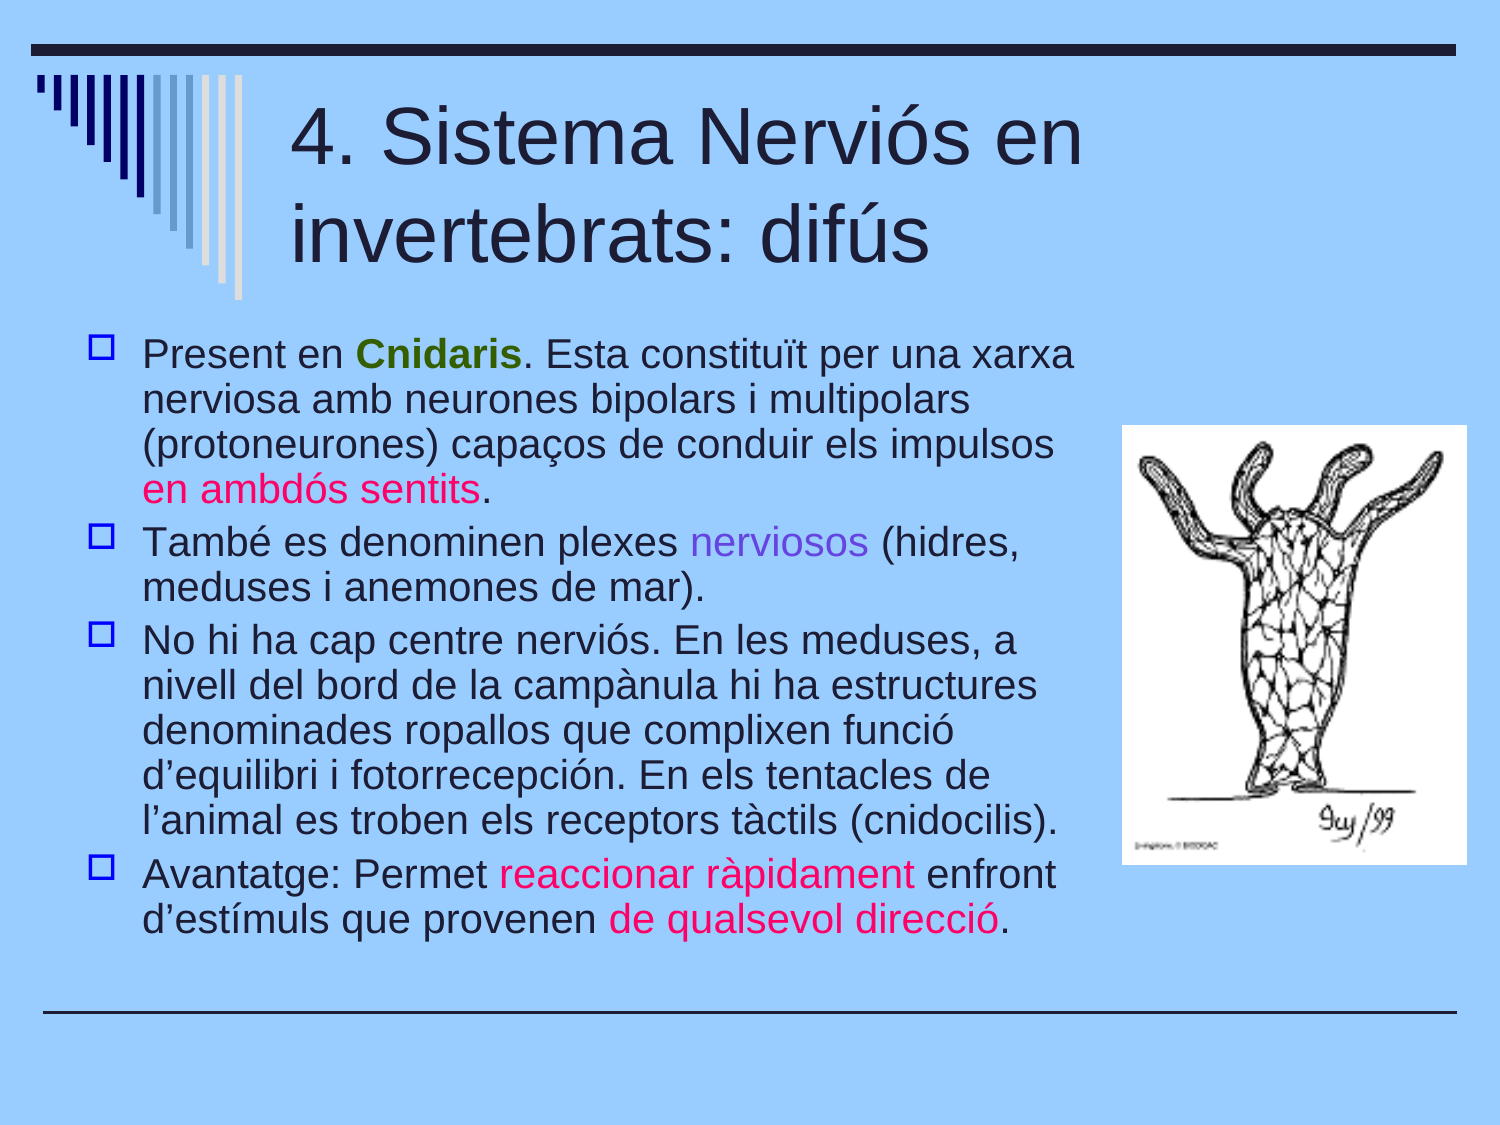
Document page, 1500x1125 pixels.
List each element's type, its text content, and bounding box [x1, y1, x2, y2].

title 4. Sistema Nerviós en invertebrats: difús [274, 75, 1425, 288]
list Present en Cnidaris. Esta constituït per una xarxa nerviosa amb neurones bipolars i multipolars (protoneurones) capaços de conduir els impulsos en ambdós sentits. També es denominen plexes nerviosos (hidres, meduses i anemones de mar). No hi ha cap centre nerviós. En les meduses, a nivell del bord de la campànula hi ha estructures denominades ropallos que complixen funció d’equilibri i fotorrecepción. En els tentacles de l’animal es troben els receptors tàctils (cnidocilis). Avantatge: Permet reaccionar ràpidament enfront d’estímuls que provenen de qualsevol direcció. [70, 324, 1099, 1001]
text_box [1122, 425, 1467, 865]
